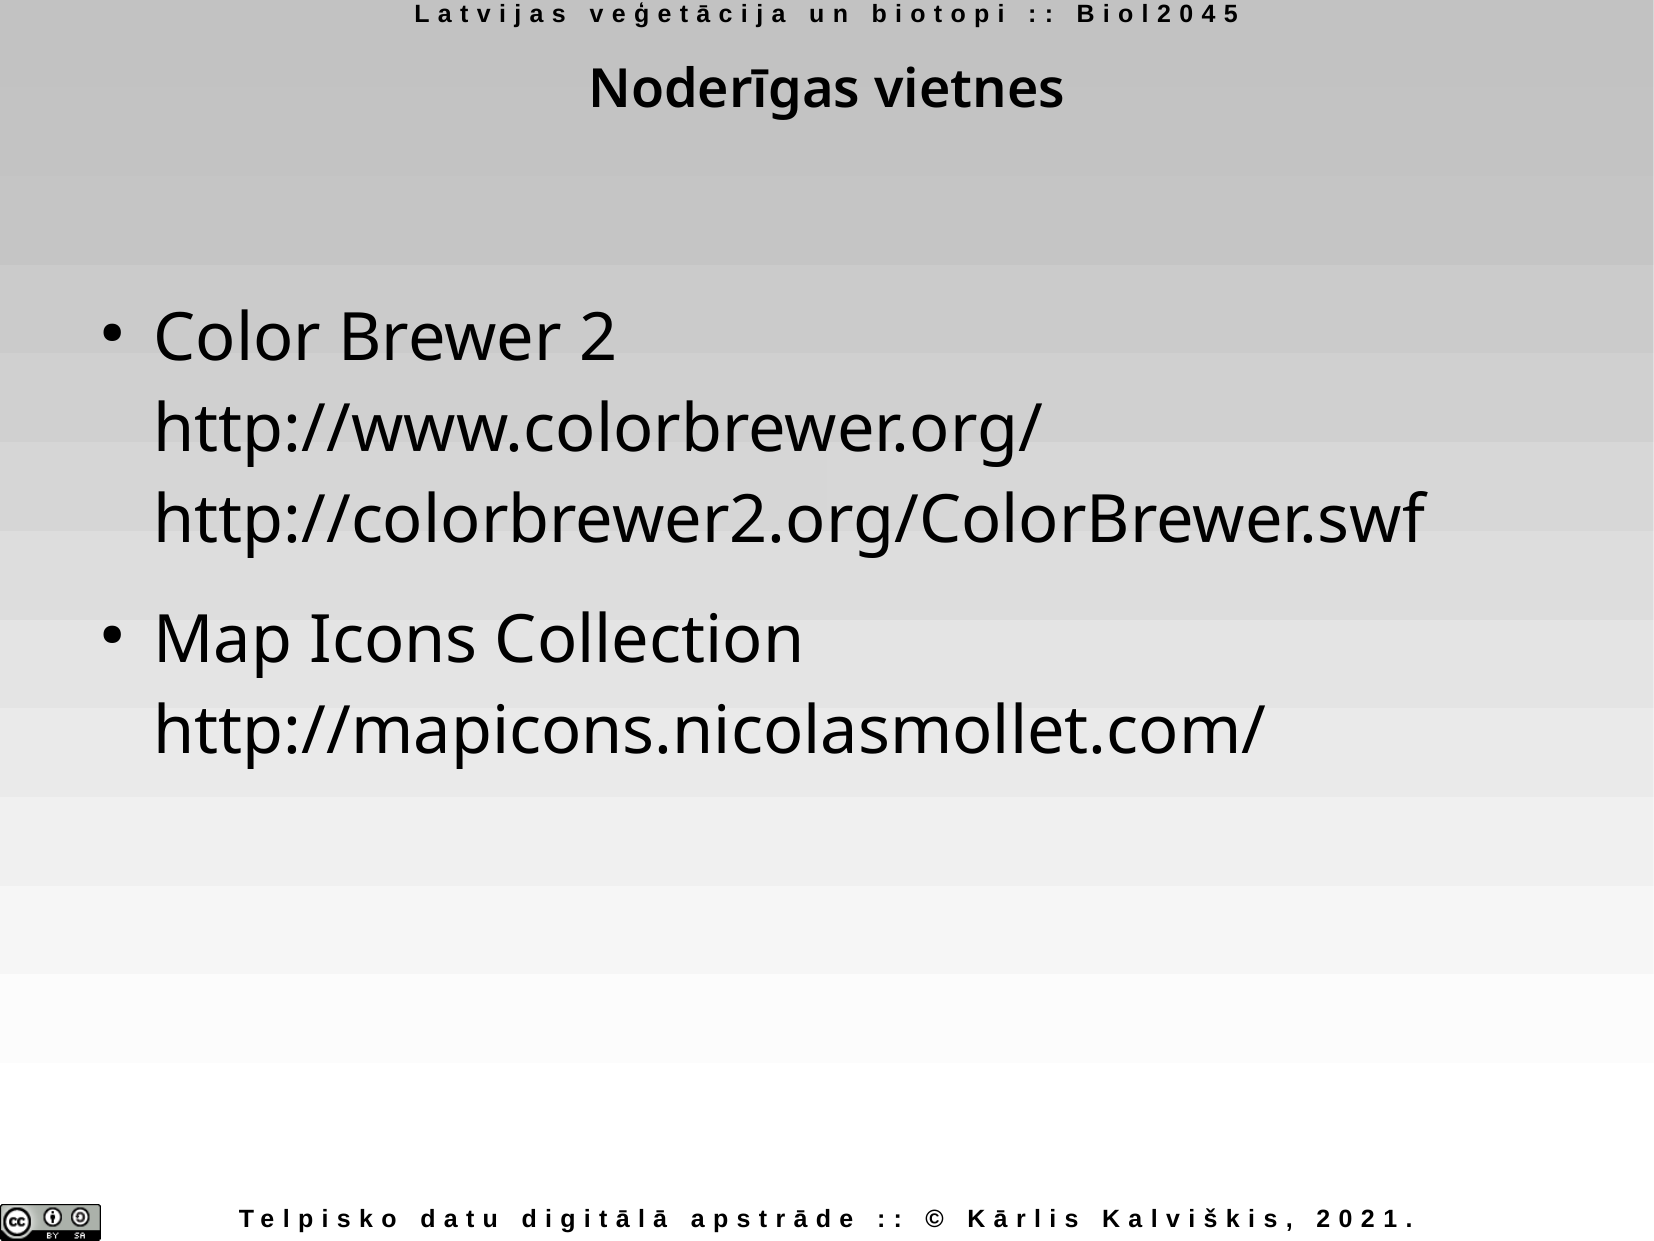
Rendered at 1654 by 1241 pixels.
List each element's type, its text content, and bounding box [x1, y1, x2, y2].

list Color Brewer 2 http://www.colorbrewer.org/ http://colorbrewer2.org/ColorBrewer.swf Map Icons Collection http://mapicons.nicolasmollet.com/ [82, 289, 1571, 1113]
picture [0, 0, 1654, 1241]
title Noderīgas vietnes [29, 49, 1625, 296]
